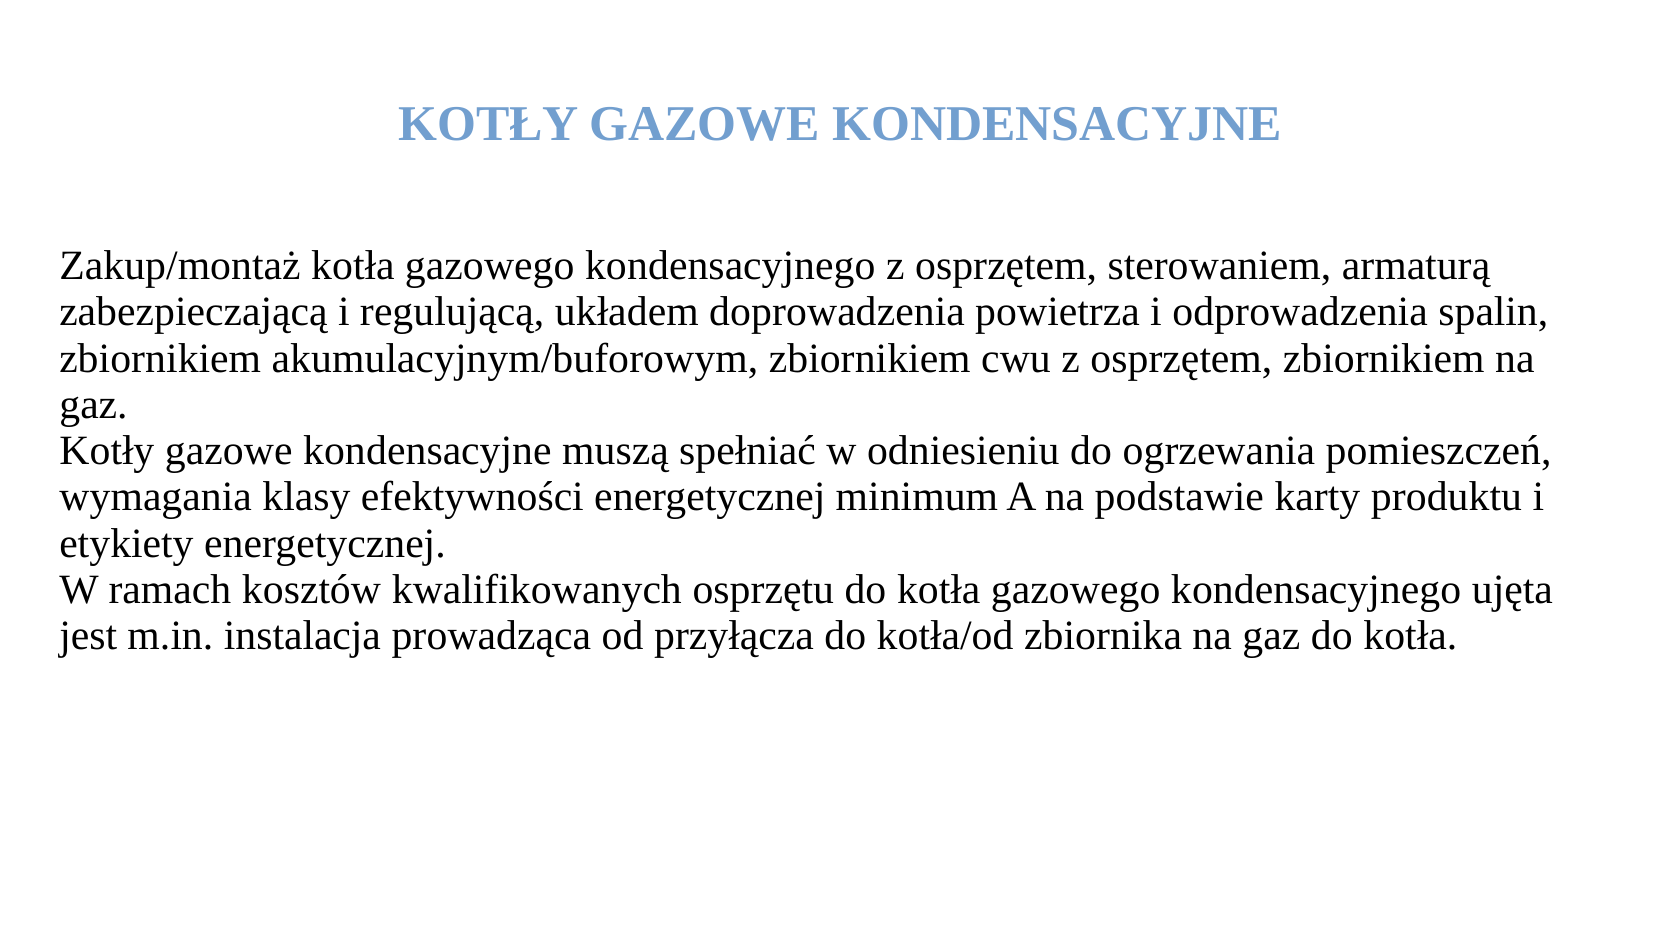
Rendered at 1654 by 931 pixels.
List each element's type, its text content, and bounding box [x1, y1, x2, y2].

text_box Zakup/montaż kotła gazowego kondensacyjnego z osprzętem, sterowaniem, armaturą zabezpieczającą i regulującą, układem doprowadzenia powietrza i odprowadzenia spalin, zbiornikiem akumulacyjnym/buforowym, zbiornikiem cwu z osprzętem, zbiornikiem na gaz. Kotły gazowe kondensacyjne muszą spełniać w odniesieniu do ogrzewania pomieszczeń, wymagania klasy efektywności energetycznej minimum A na podstawie karty produktu i etykiety energetycznej. W ramach kosztów kwalifikowanych osprzętu do kotła gazowego kondensacyjnego ujęta jest m.in. instalacja prowadząca od przyłącza do kotła/od zbiornika na gaz do kotła. [44, 234, 1647, 770]
text_box KOTŁY GAZOWE KONDENSACYJNE [383, 88, 1329, 178]
